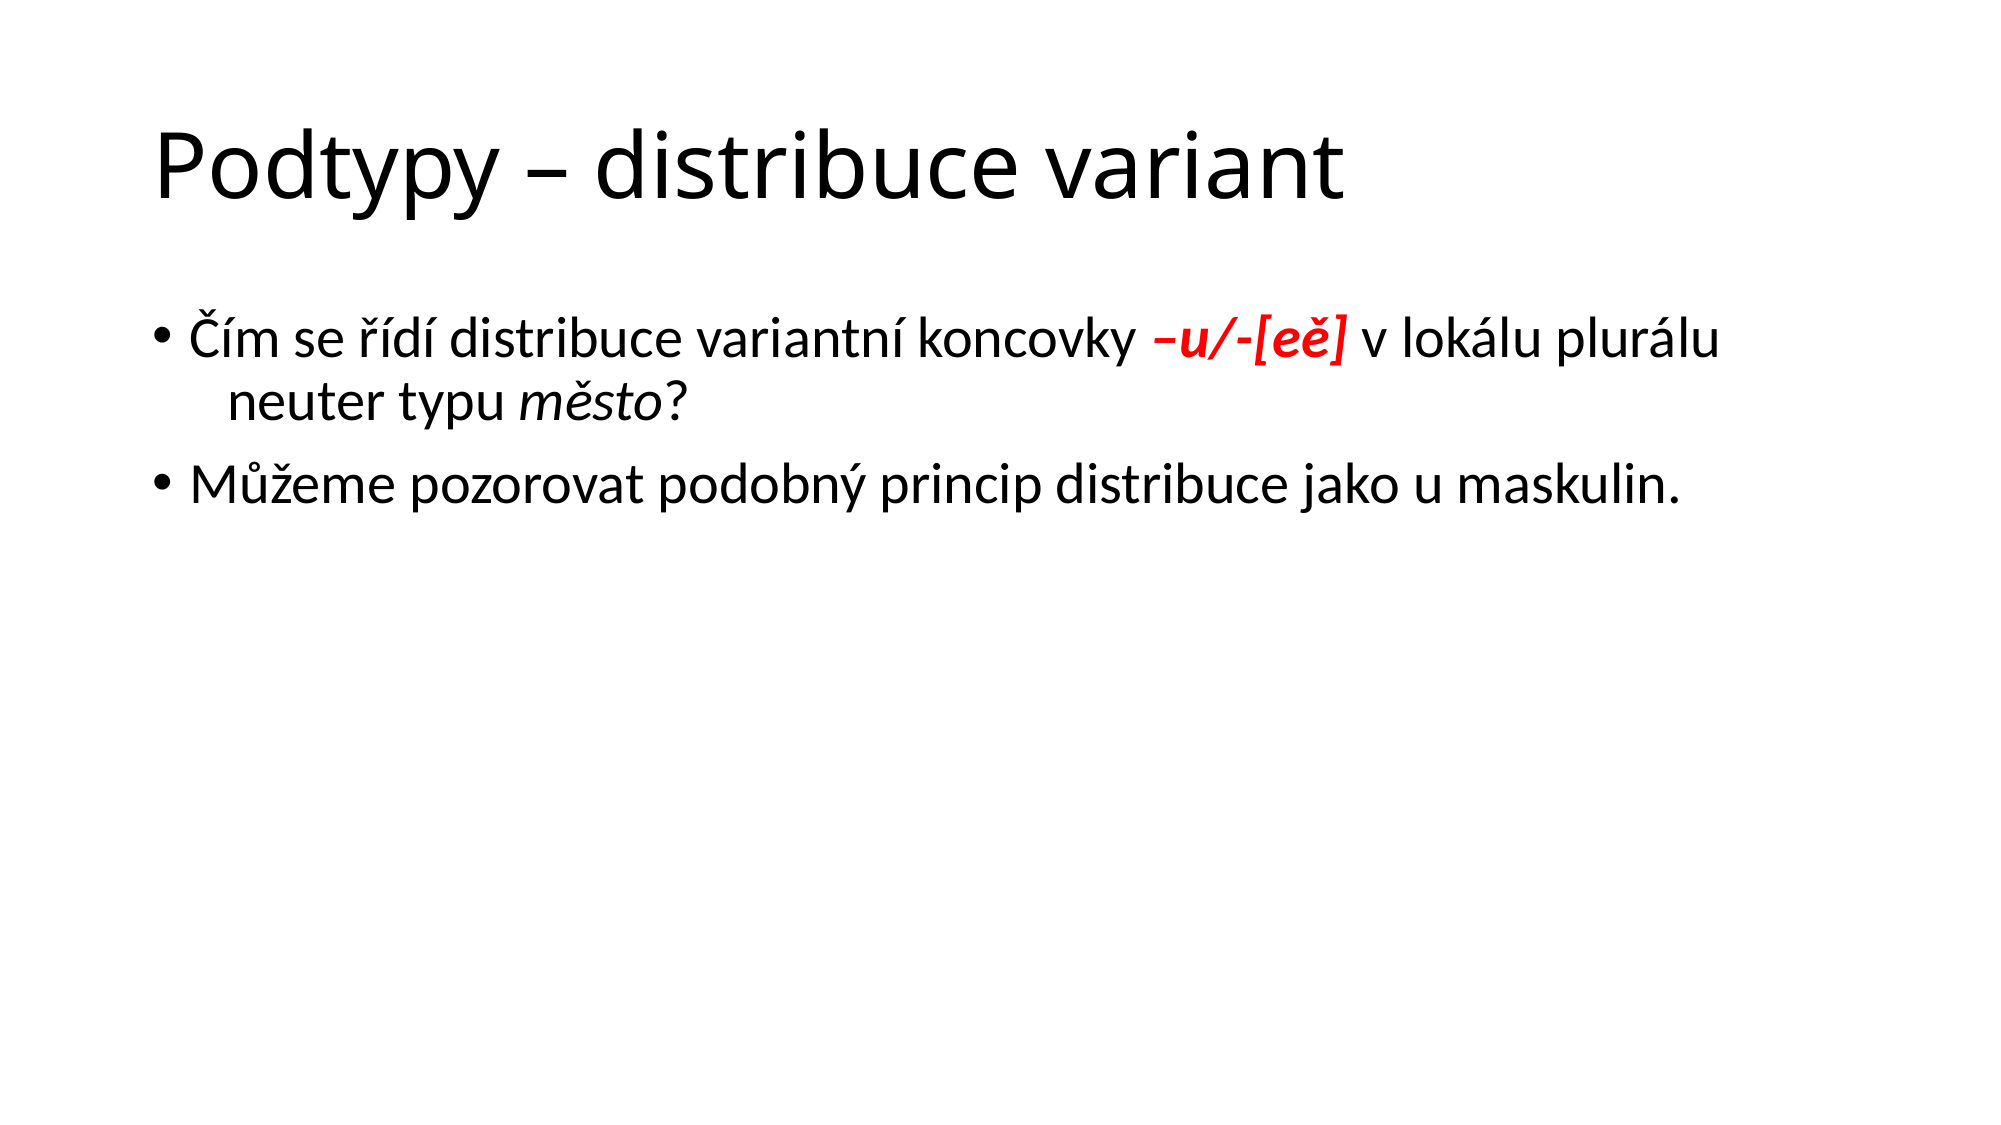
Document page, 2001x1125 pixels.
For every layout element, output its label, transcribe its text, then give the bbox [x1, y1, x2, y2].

list Čím se řídí distribuce variantní koncovky –u/-[eě] v lokálu plurálu neuter typu město? Můžeme pozorovat podobný princip distribuce jako u maskulin. [137, 299, 1863, 1014]
title Podtypy – distribuce variant [137, 59, 1863, 278]
